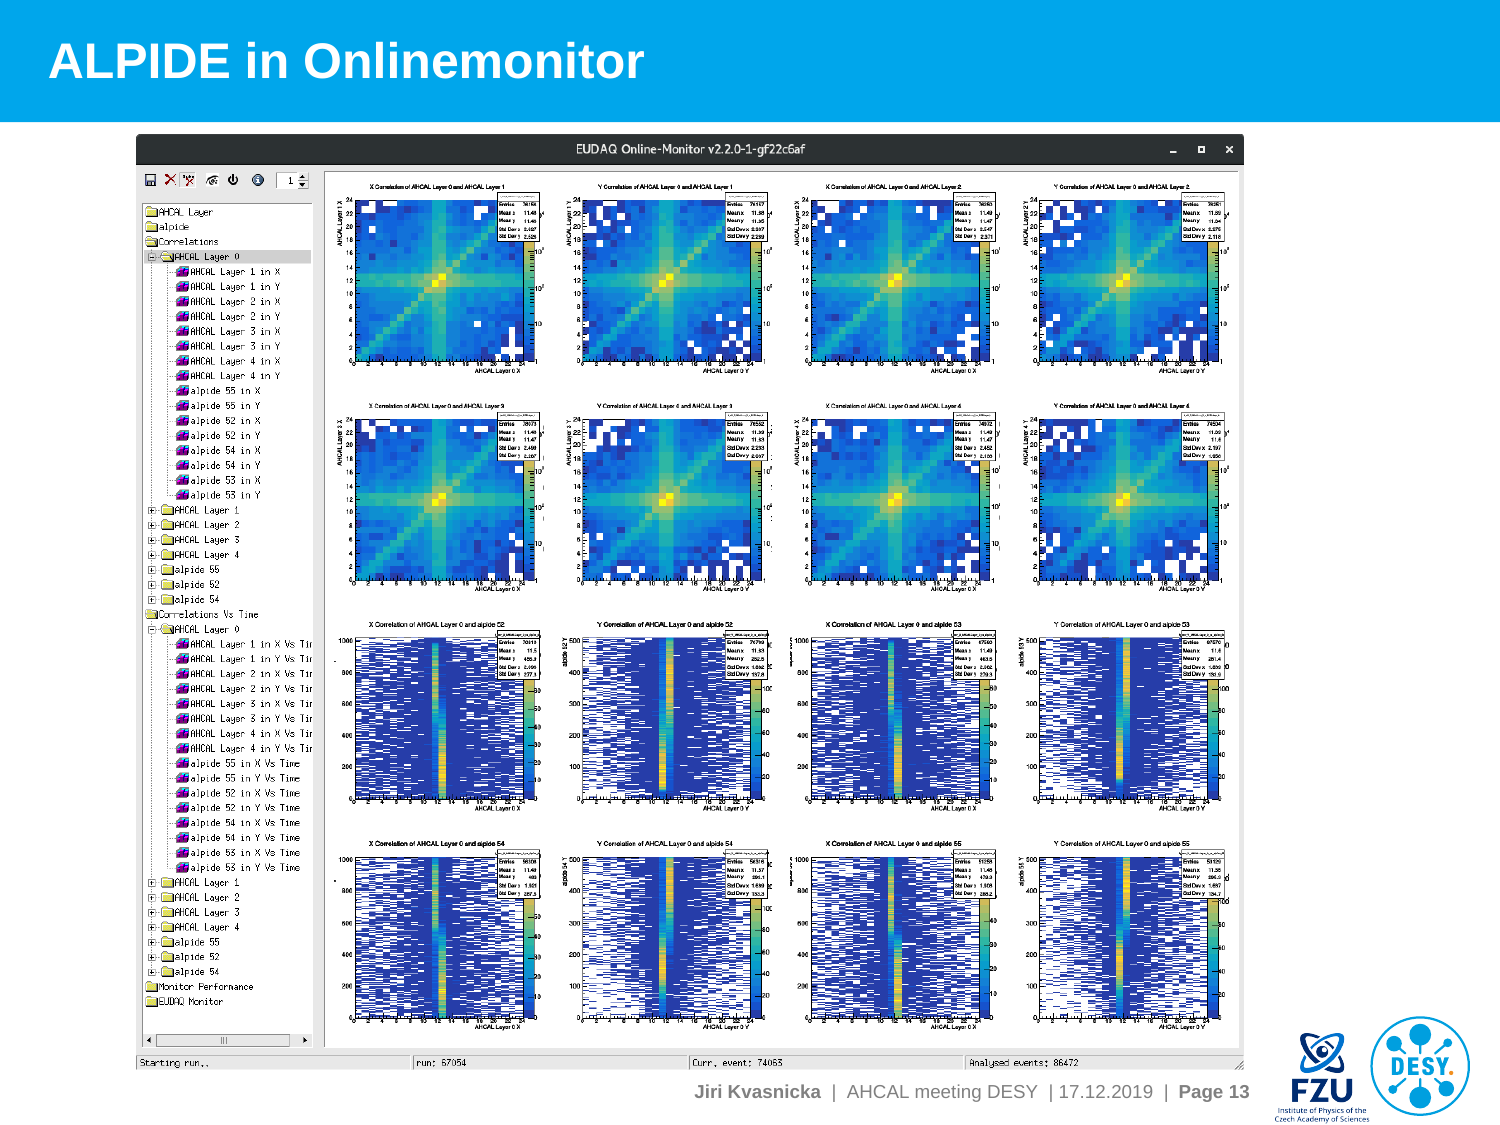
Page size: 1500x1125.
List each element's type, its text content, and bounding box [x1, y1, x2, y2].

picture [136, 134, 1244, 1070]
picture [1269, 1027, 1375, 1125]
title ALPIDE in Onlinemonitor [47, 16, 1446, 107]
